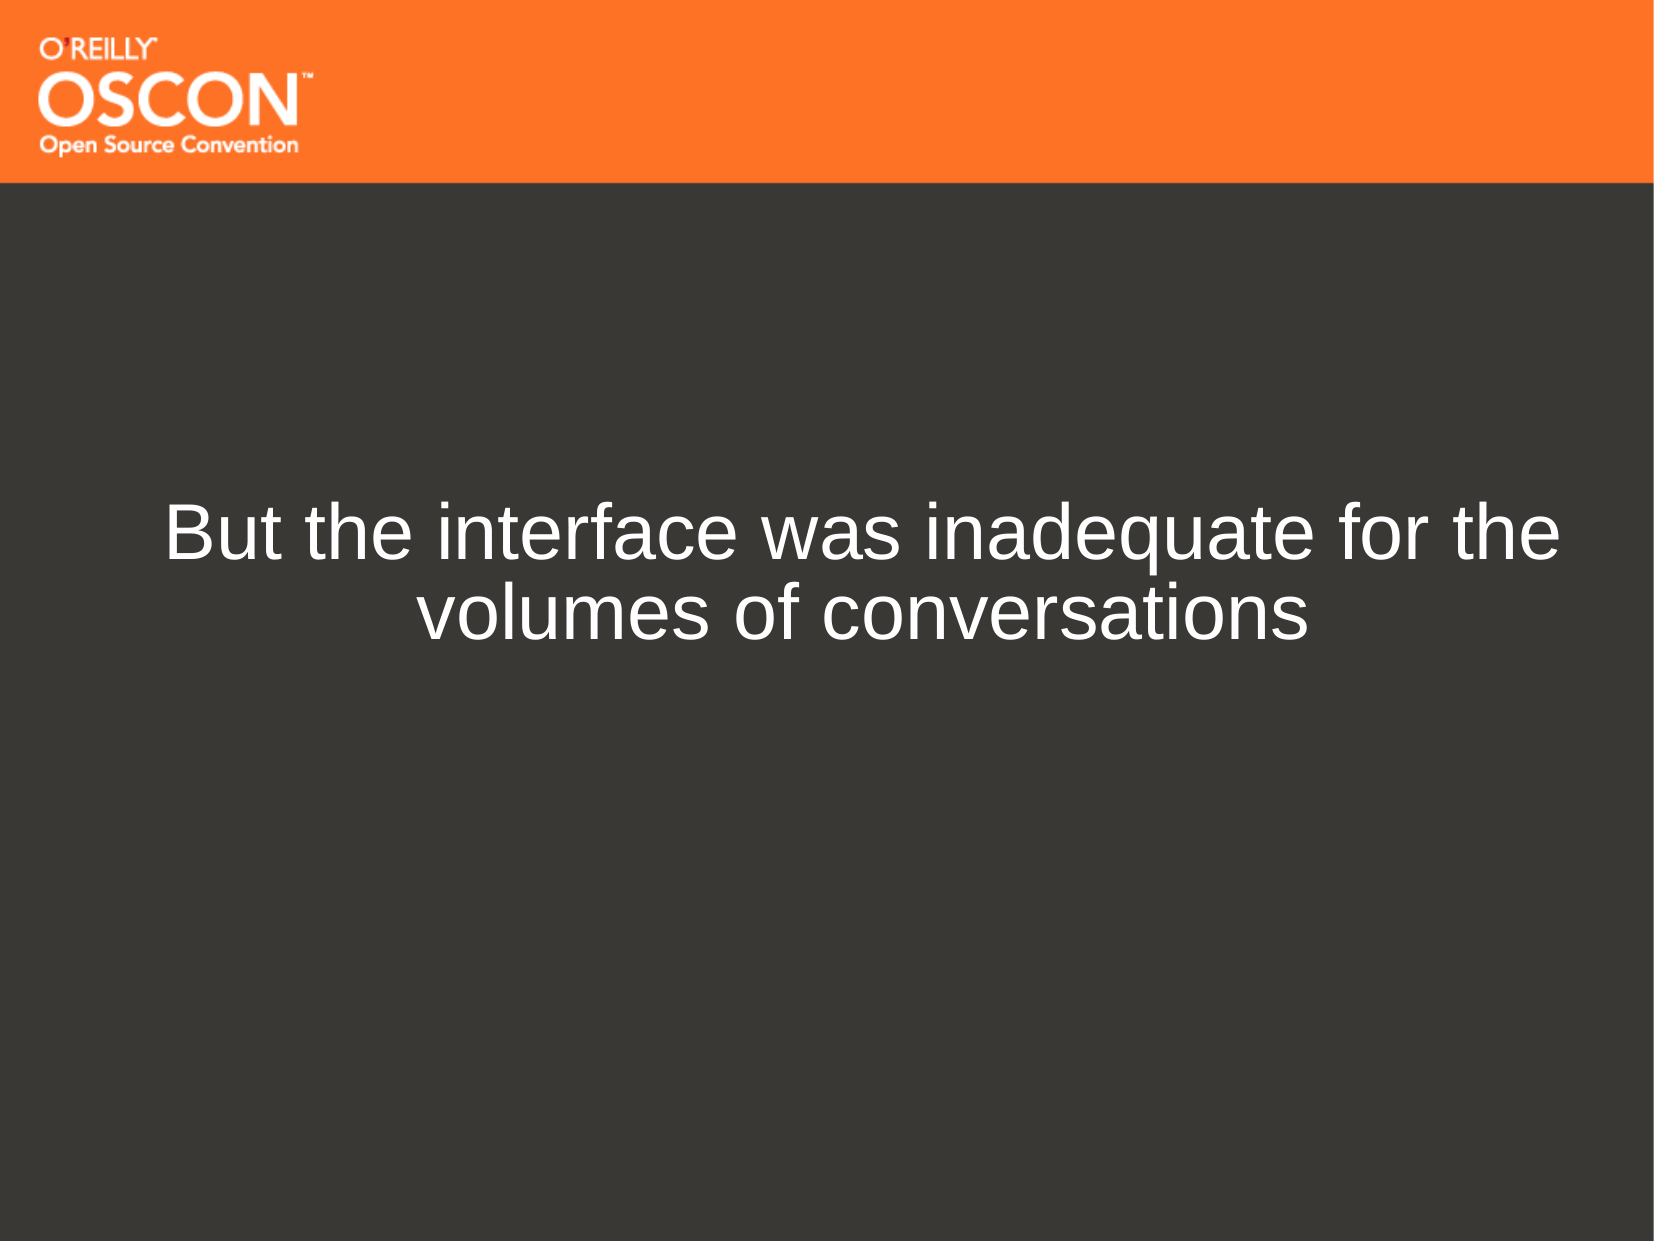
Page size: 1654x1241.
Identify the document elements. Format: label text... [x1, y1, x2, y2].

picture [0, 0, 1654, 1241]
title [356, 31, 1624, 187]
list But the interface was inadequate for the volumes of conversations [37, 219, 1628, 1218]
